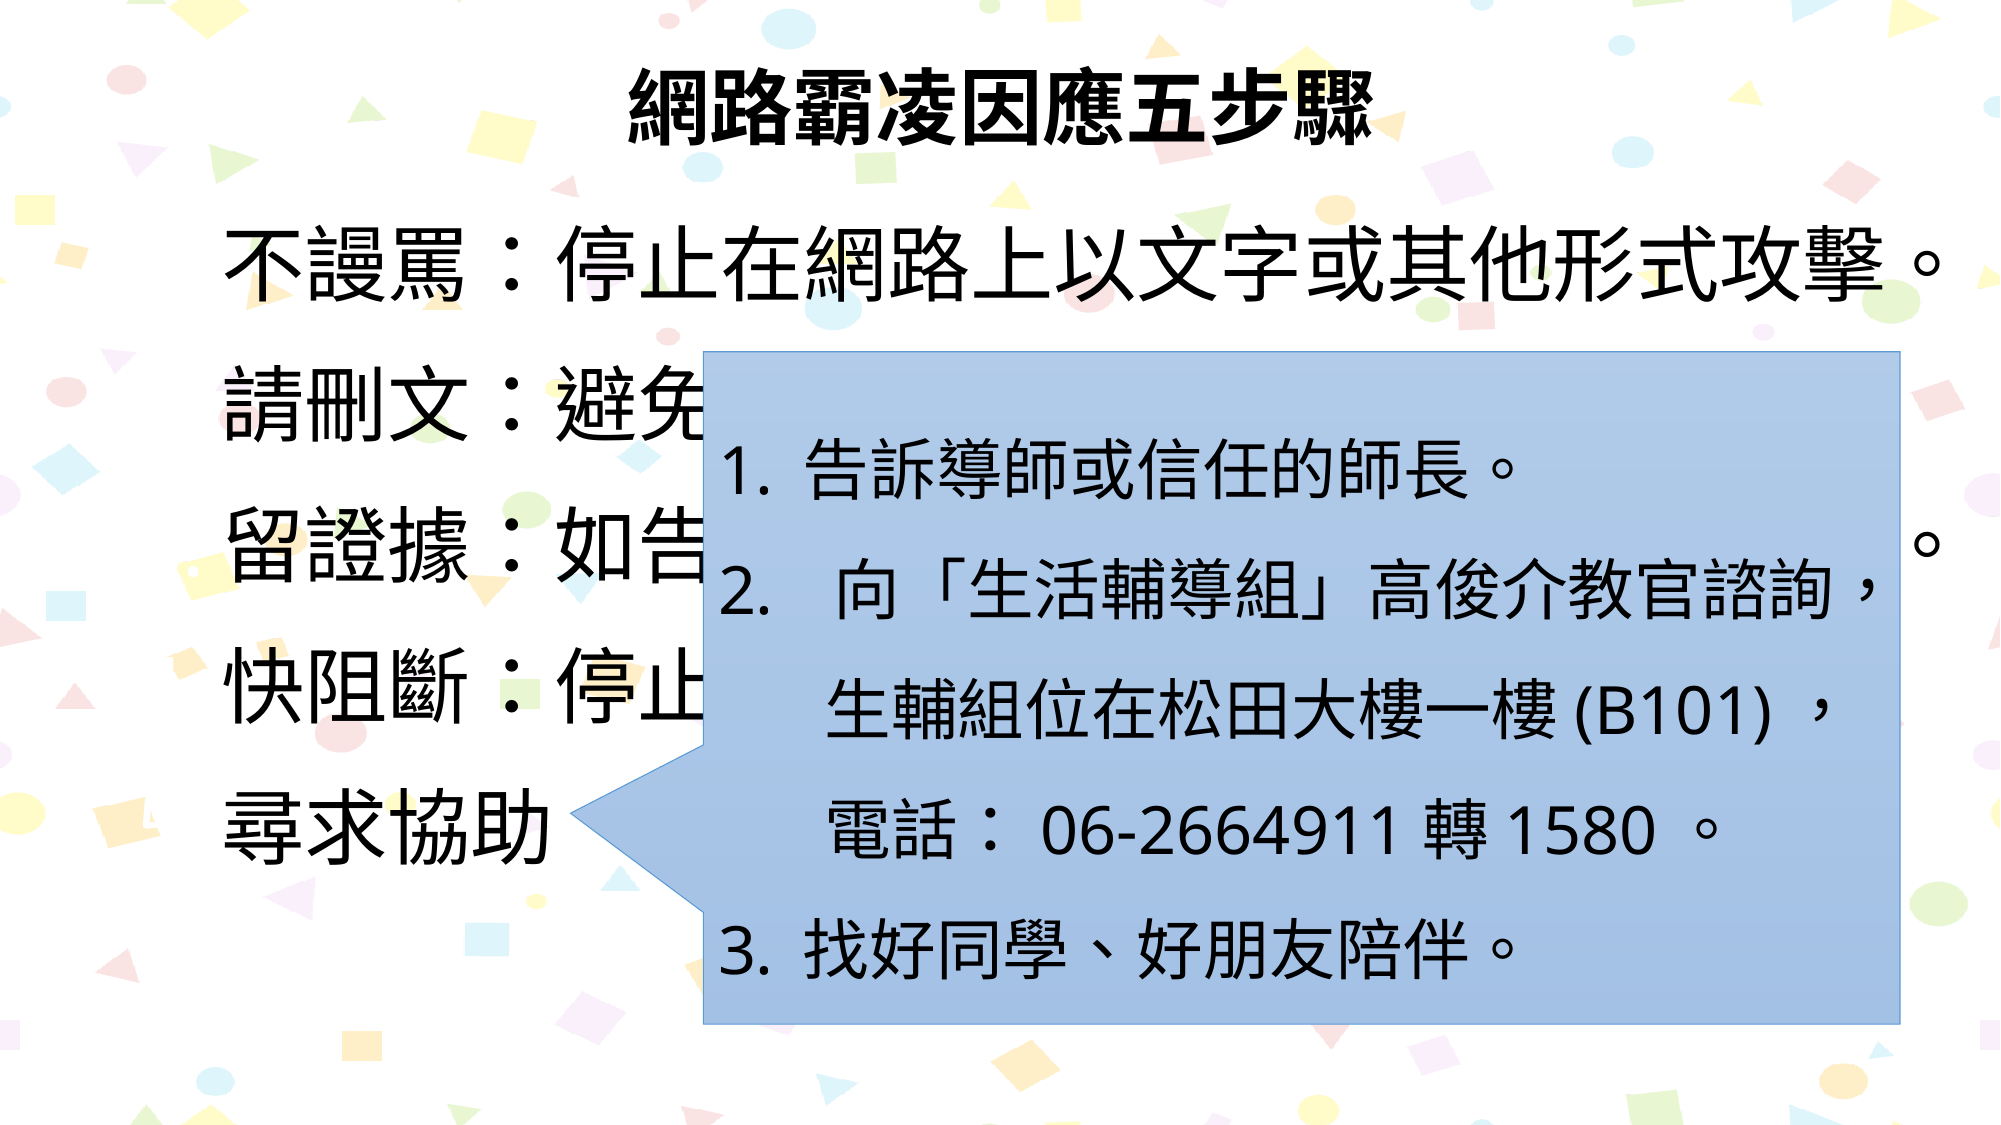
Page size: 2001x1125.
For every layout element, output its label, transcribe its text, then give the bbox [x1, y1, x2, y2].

text_box 告訴導師或信任的師長。 向「生活輔導組」高俊介教官諮詢， 生輔組位在松田大樓一樓(B101)， 電話：06-2664911轉1580。 找好同學、好朋友陪伴。 [570, 351, 1900, 1025]
list 不謾罵：停止在網路上以文字或其他形式攻擊。 請刪文：避免資訊被散播，請對方刪文。 留證據：如告知刪文仍不改善，請拍照留證據。 快阻斷：停止與對方聯繫，避免持續衝突。 尋求協助 [121, 184, 1986, 1079]
title 網路霸凌因應五步驟 [72, 13, 1930, 178]
